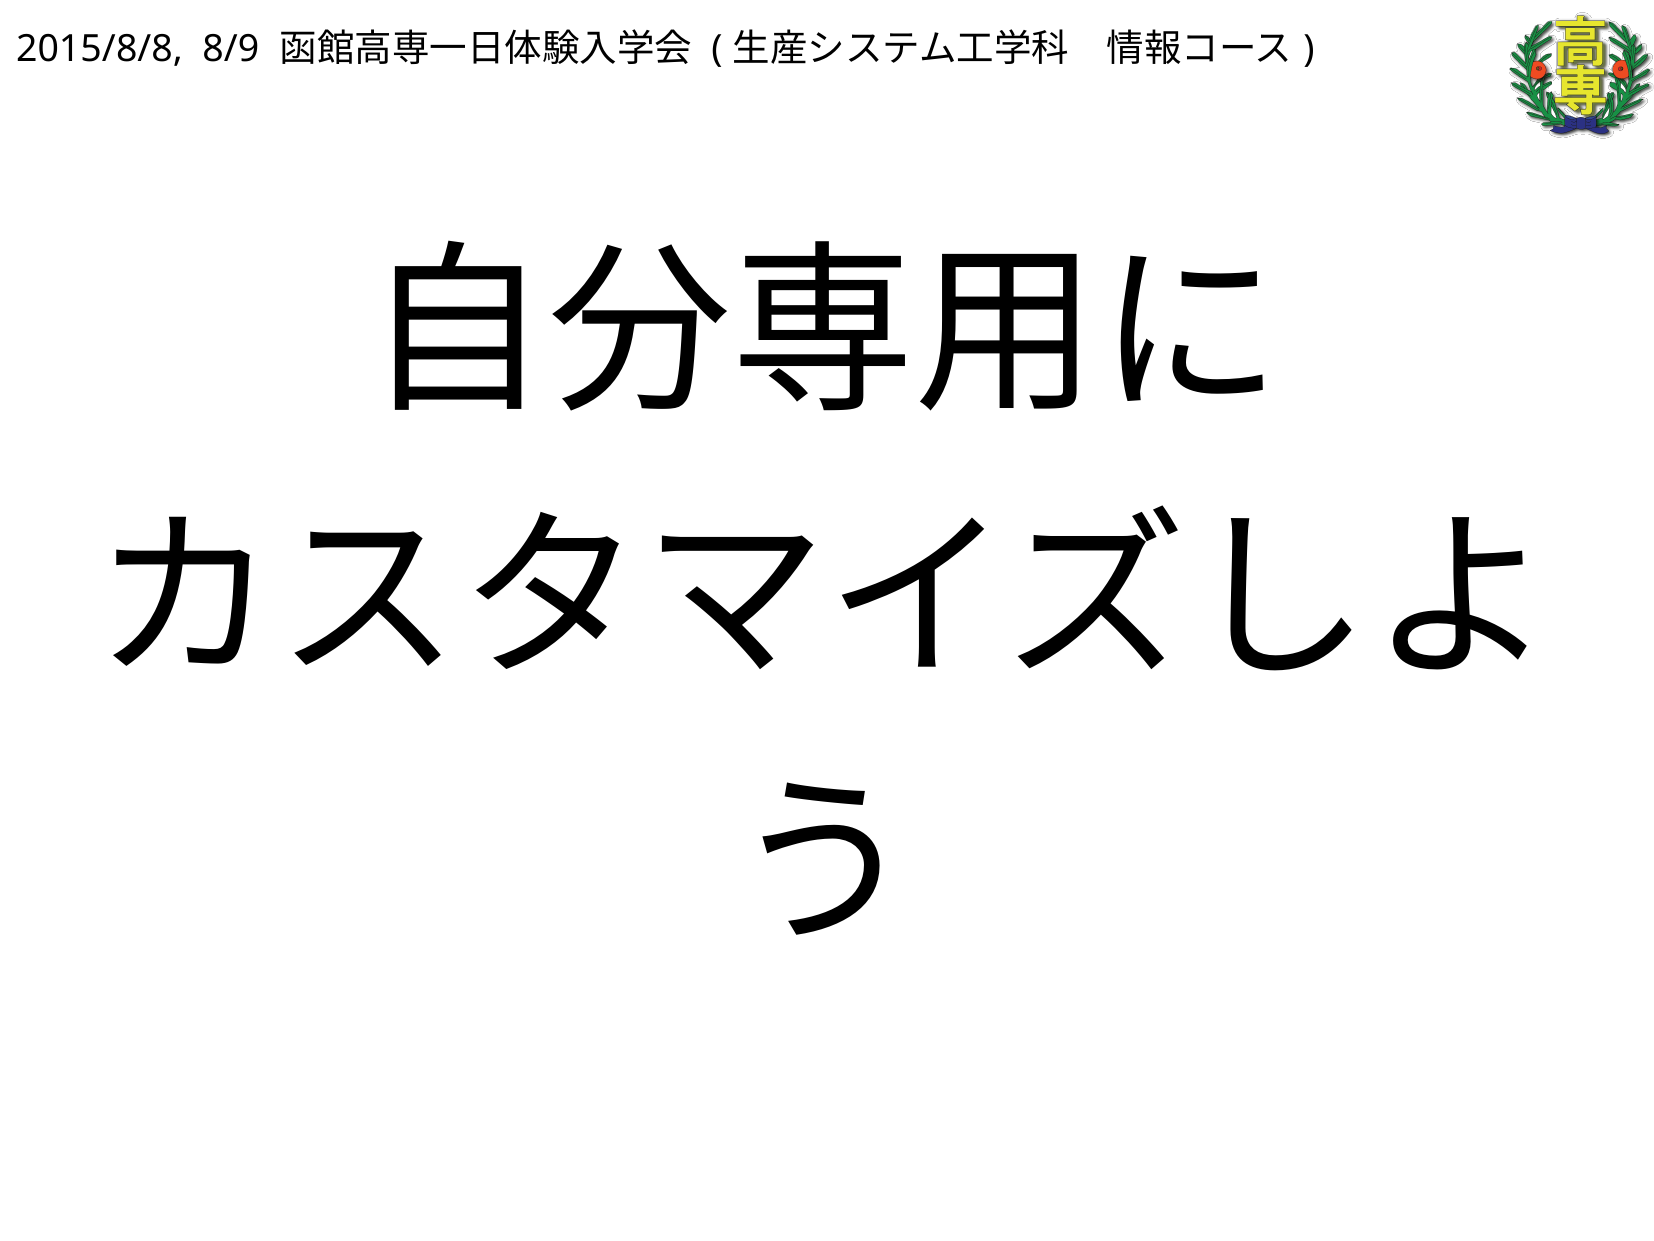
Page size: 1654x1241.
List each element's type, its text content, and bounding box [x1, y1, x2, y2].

picture [1506, 0, 1654, 157]
title 自分専用に カスタマイズしよう [79, 383, 1568, 779]
